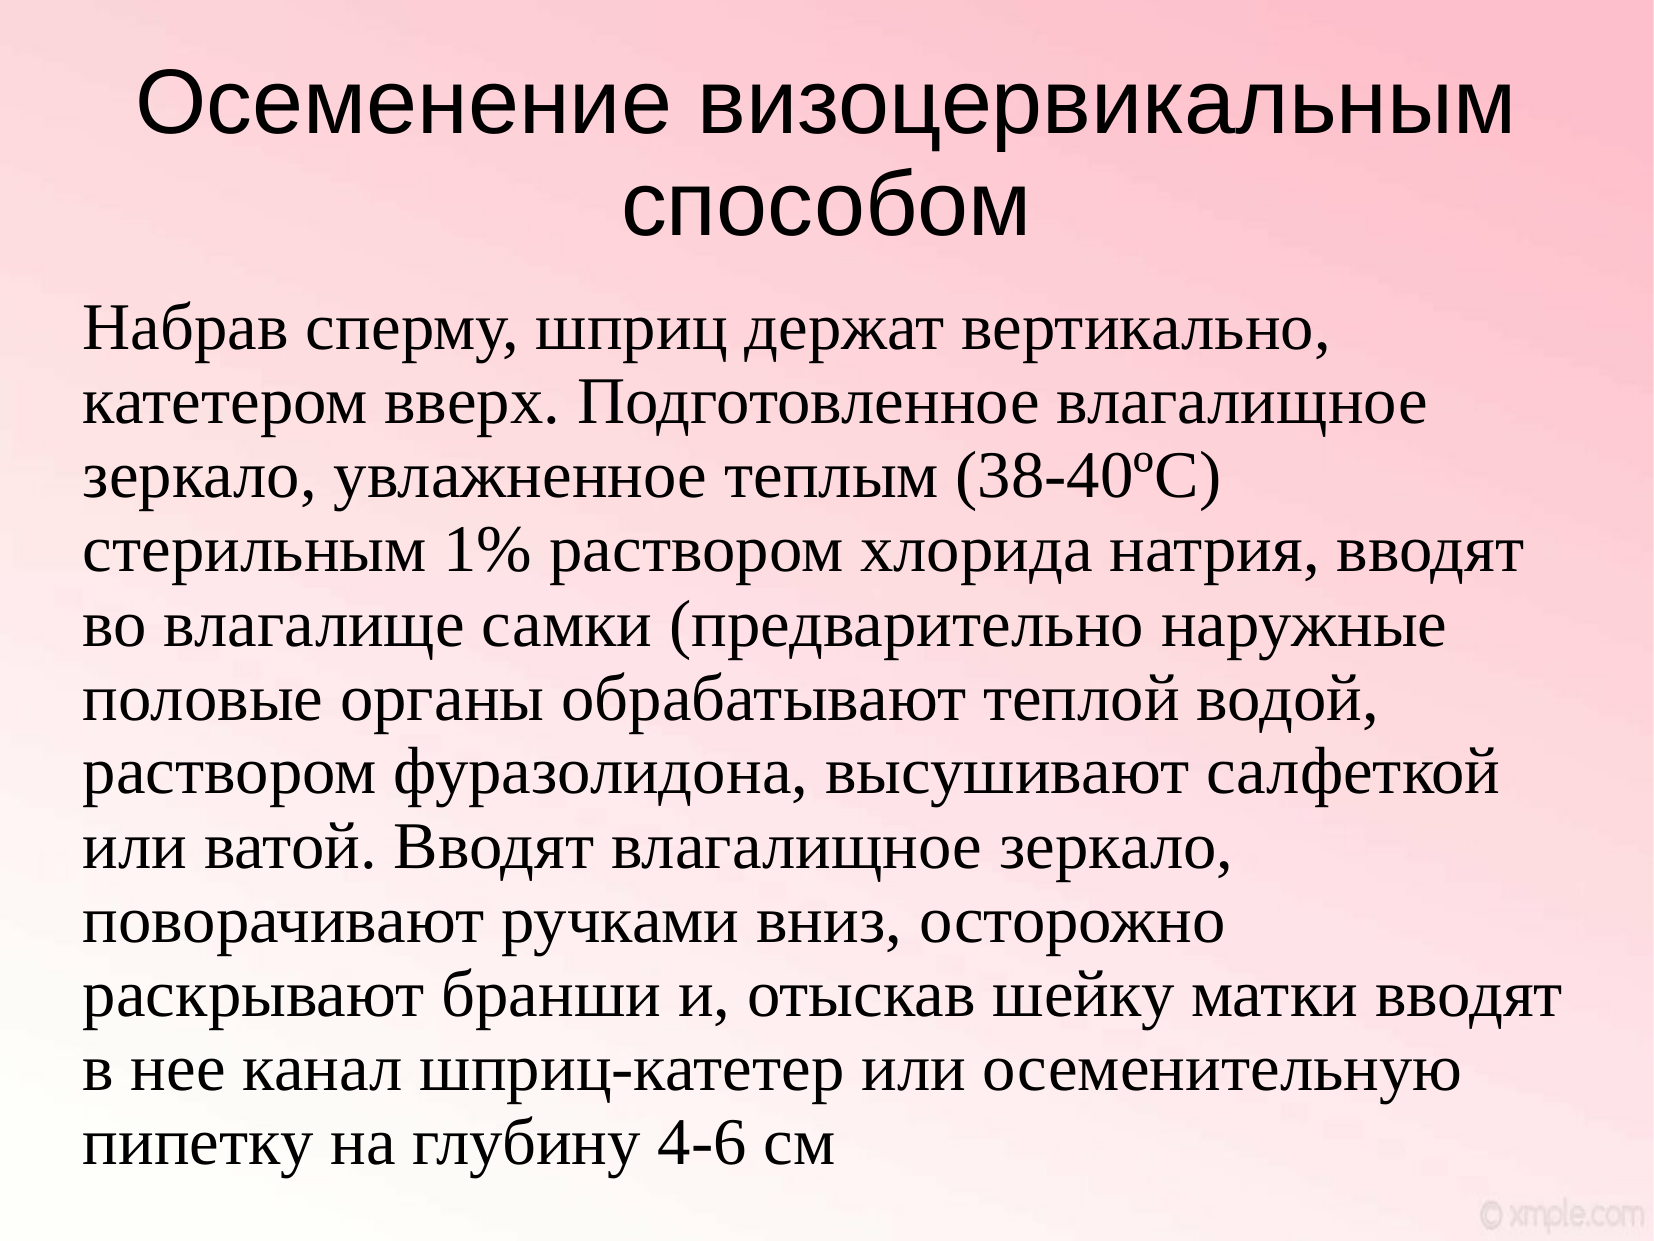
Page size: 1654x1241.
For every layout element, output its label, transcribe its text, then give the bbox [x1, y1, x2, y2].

list Набрав сперму, шприц держат вертикально, катетером вверх. Подготовленное влагалищное зеркало, увлажненное теплым (38-40ºС) стерильным 1% раствором хлорида натрия, вводят во влагалище самки (предварительно наружные половые органы обрабатывают теплой водой, раствором фуразолидона, высушивают салфеткой или ватой. Вводят влагалищное зеркало, поворачивают ручками вниз, осторожно раскрывают бранши и, отыскав шейку матки вводят в нее канал шприц-катетер или осеменительную пипетку на глубину 4-6 см [82, 290, 1571, 1179]
title Осеменение визоцервикальным способом [82, 49, 1571, 257]
picture [0, 0, 1654, 1241]
